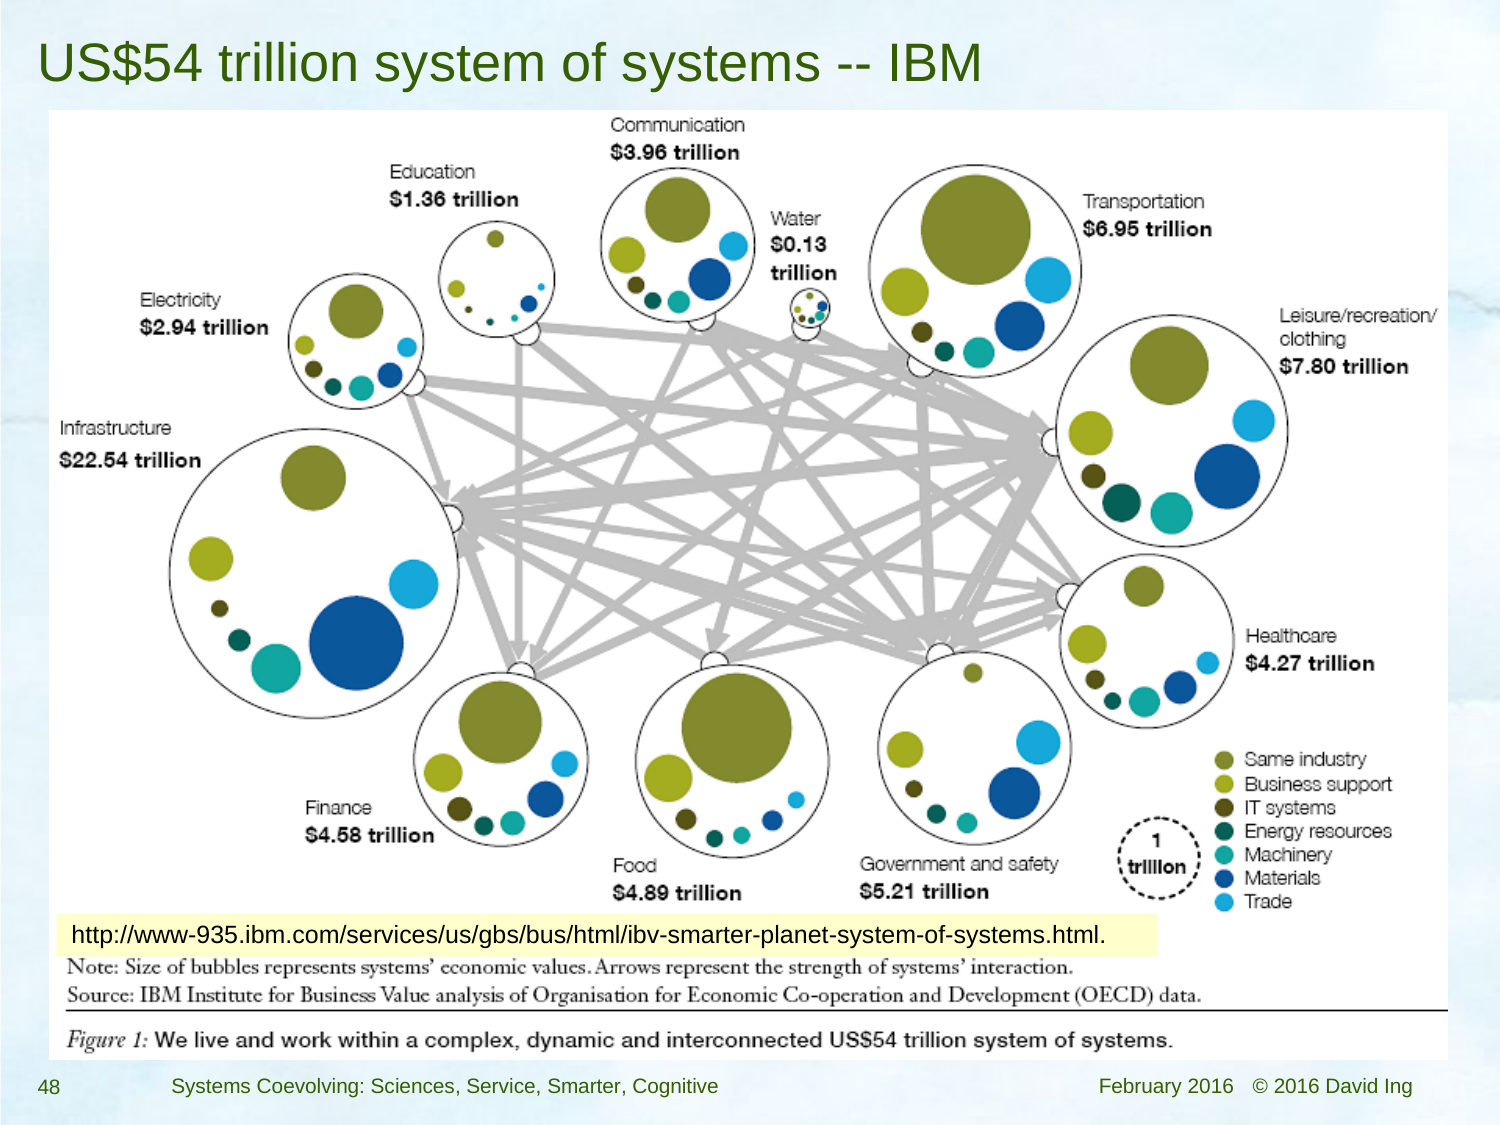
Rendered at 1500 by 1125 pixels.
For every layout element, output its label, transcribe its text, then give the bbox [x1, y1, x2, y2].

picture [0, 0, 1500, 1125]
text_box http://www-935.ibm.com/services/us/gbs/bus/html/ibv-smarter-planet-system-of-systems.html. [56, 913, 1158, 957]
title US$54 trillion system of systems -- IBM [37, 37, 1463, 152]
